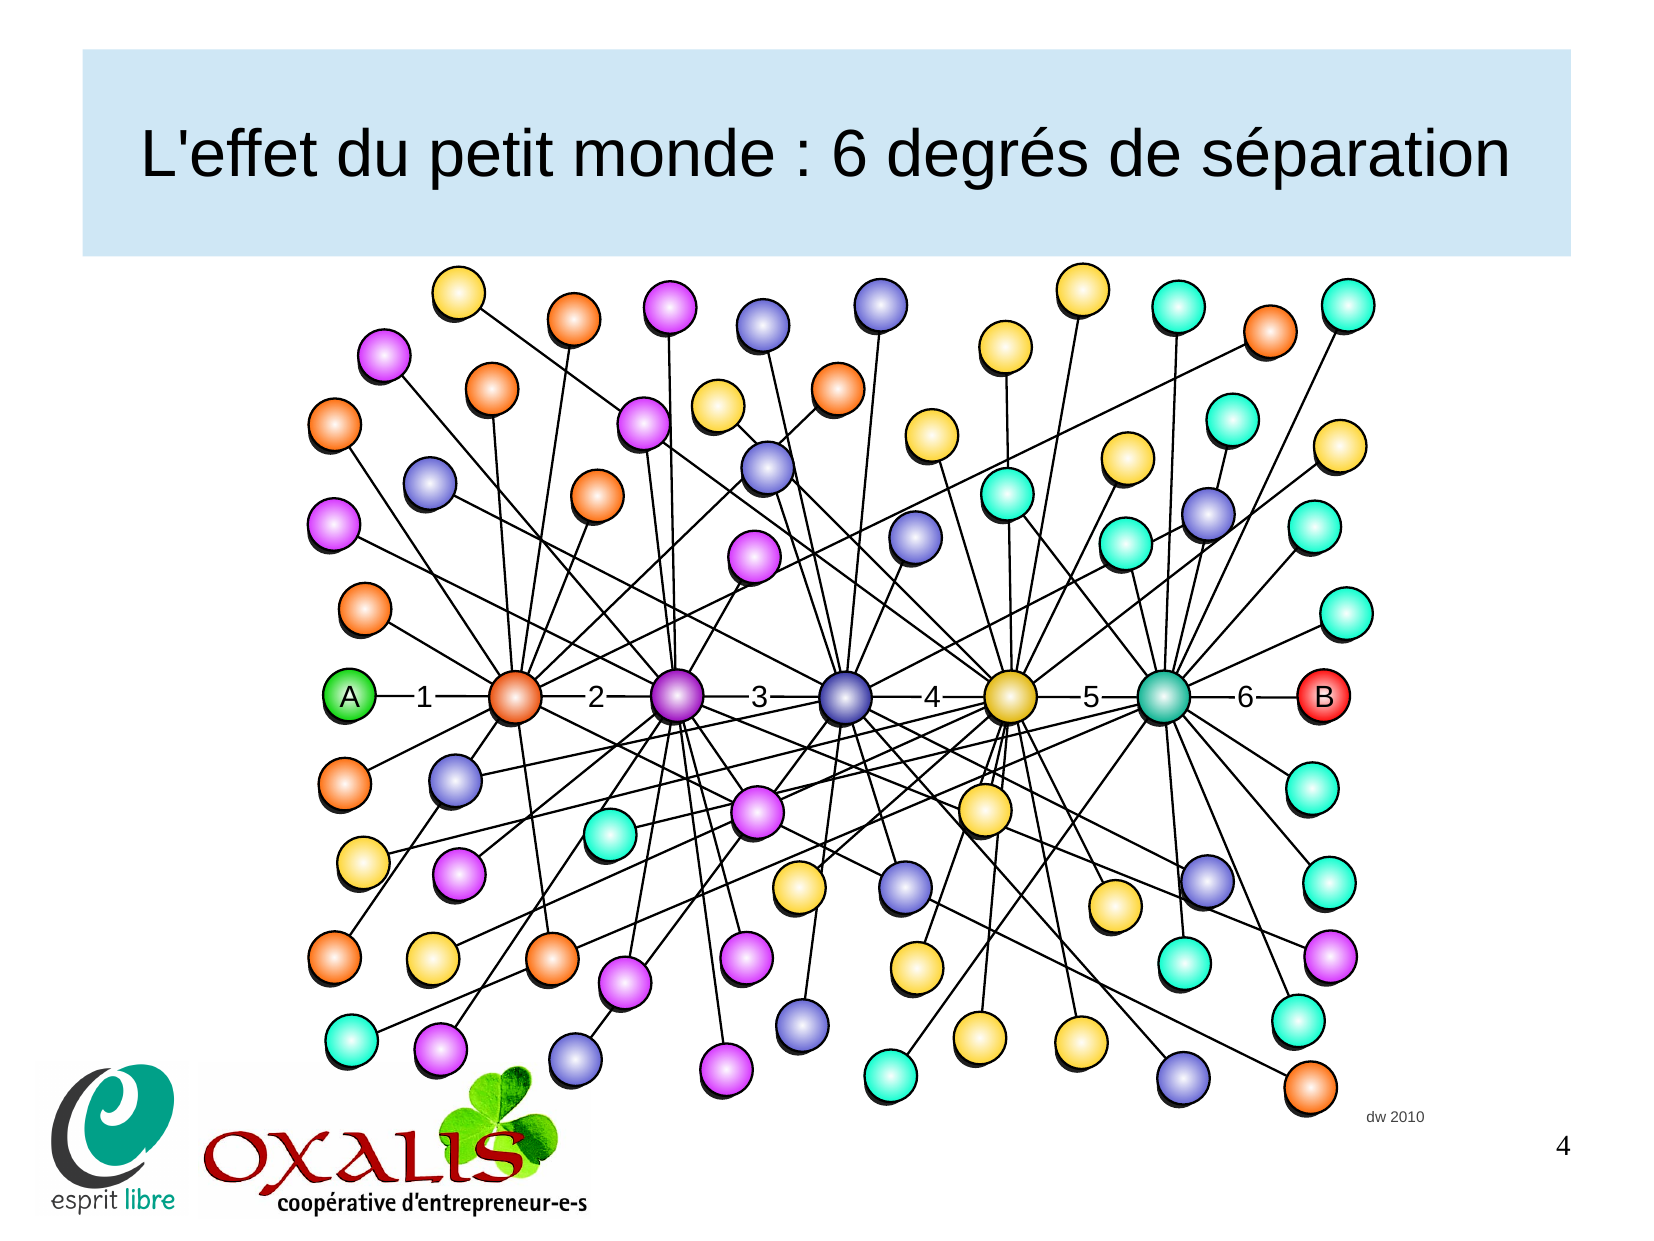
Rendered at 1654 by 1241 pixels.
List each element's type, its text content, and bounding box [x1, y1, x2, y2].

picture [35, 1061, 189, 1216]
title L'effet du petit monde : 6 degrés de séparation [82, 49, 1571, 257]
picture [198, 224, 1453, 1219]
